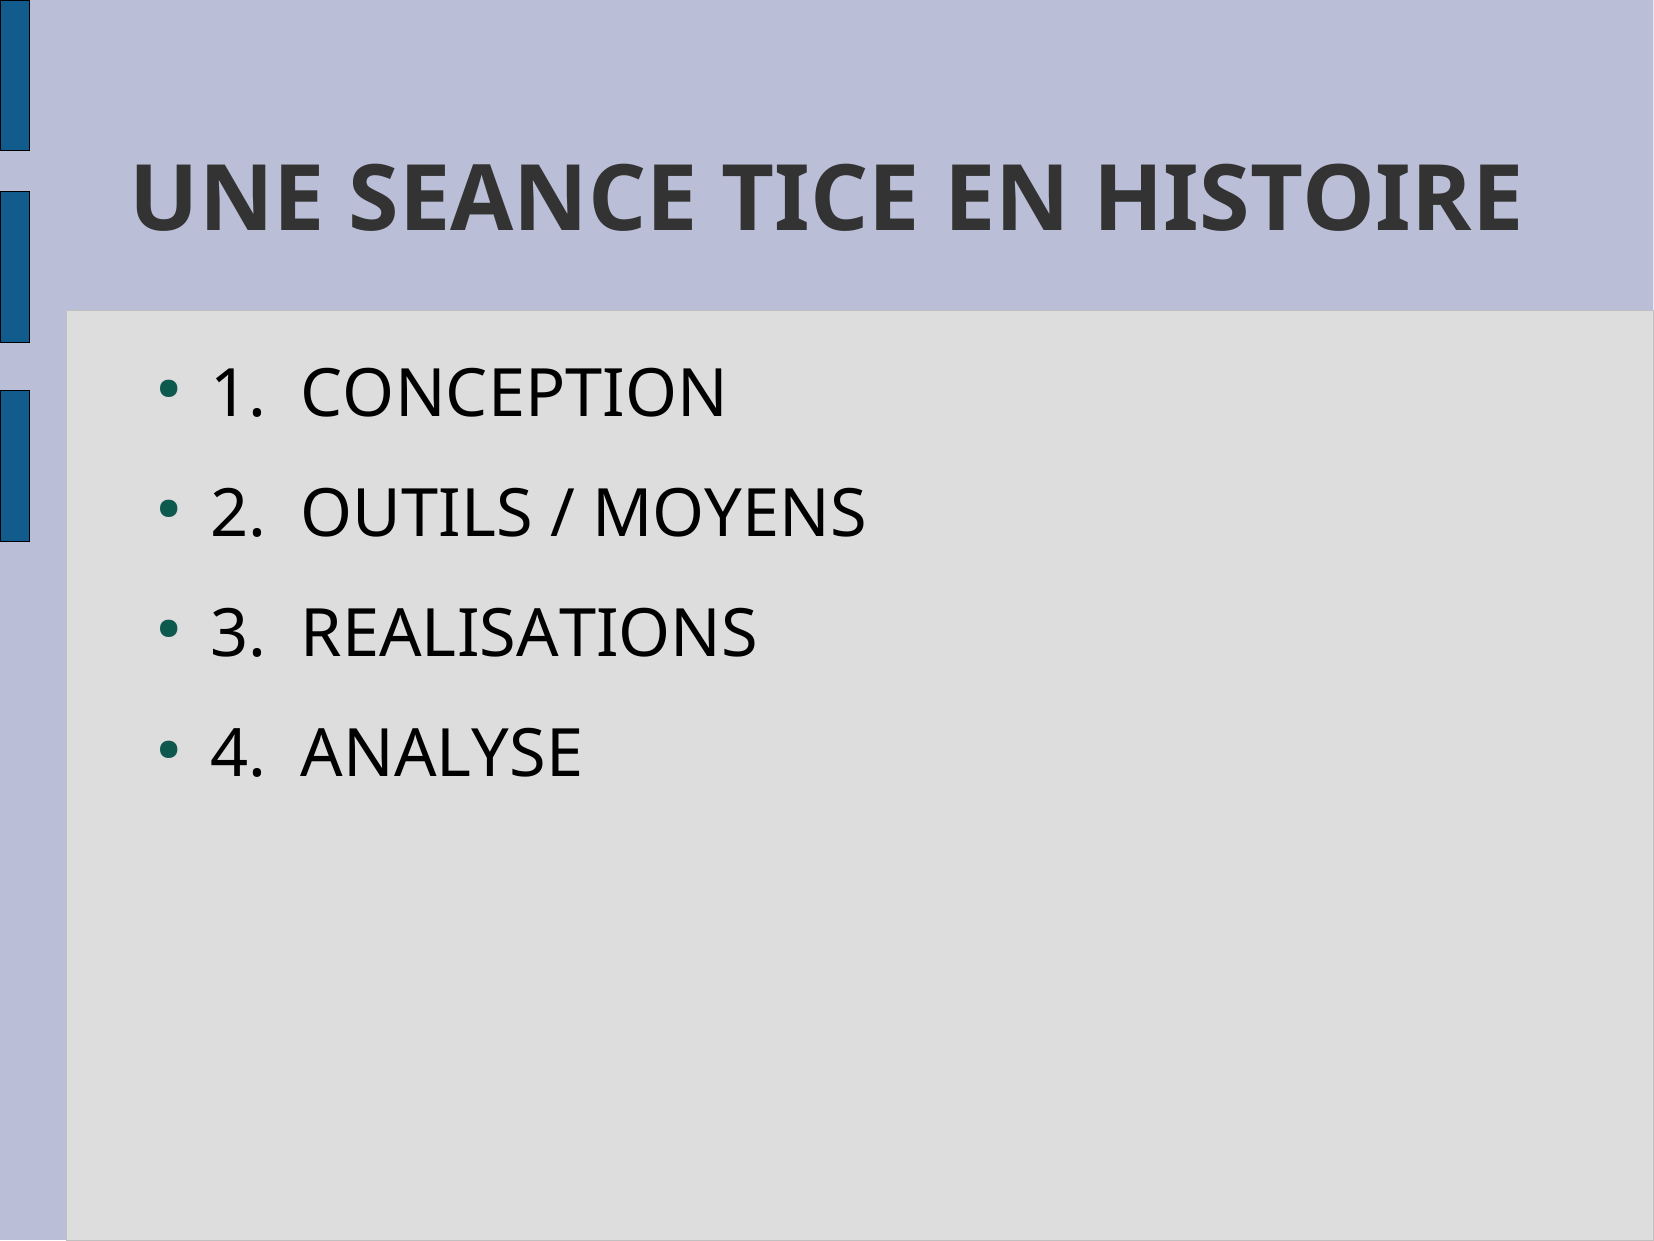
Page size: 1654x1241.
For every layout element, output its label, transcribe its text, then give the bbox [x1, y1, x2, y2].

title UNE SEANCE TICE EN HISTOIRE [121, 66, 1534, 323]
list 1. CONCEPTION 2. OUTILS / MOYENS 3. REALISATIONS 4. ANALYSE [121, 344, 1534, 1127]
